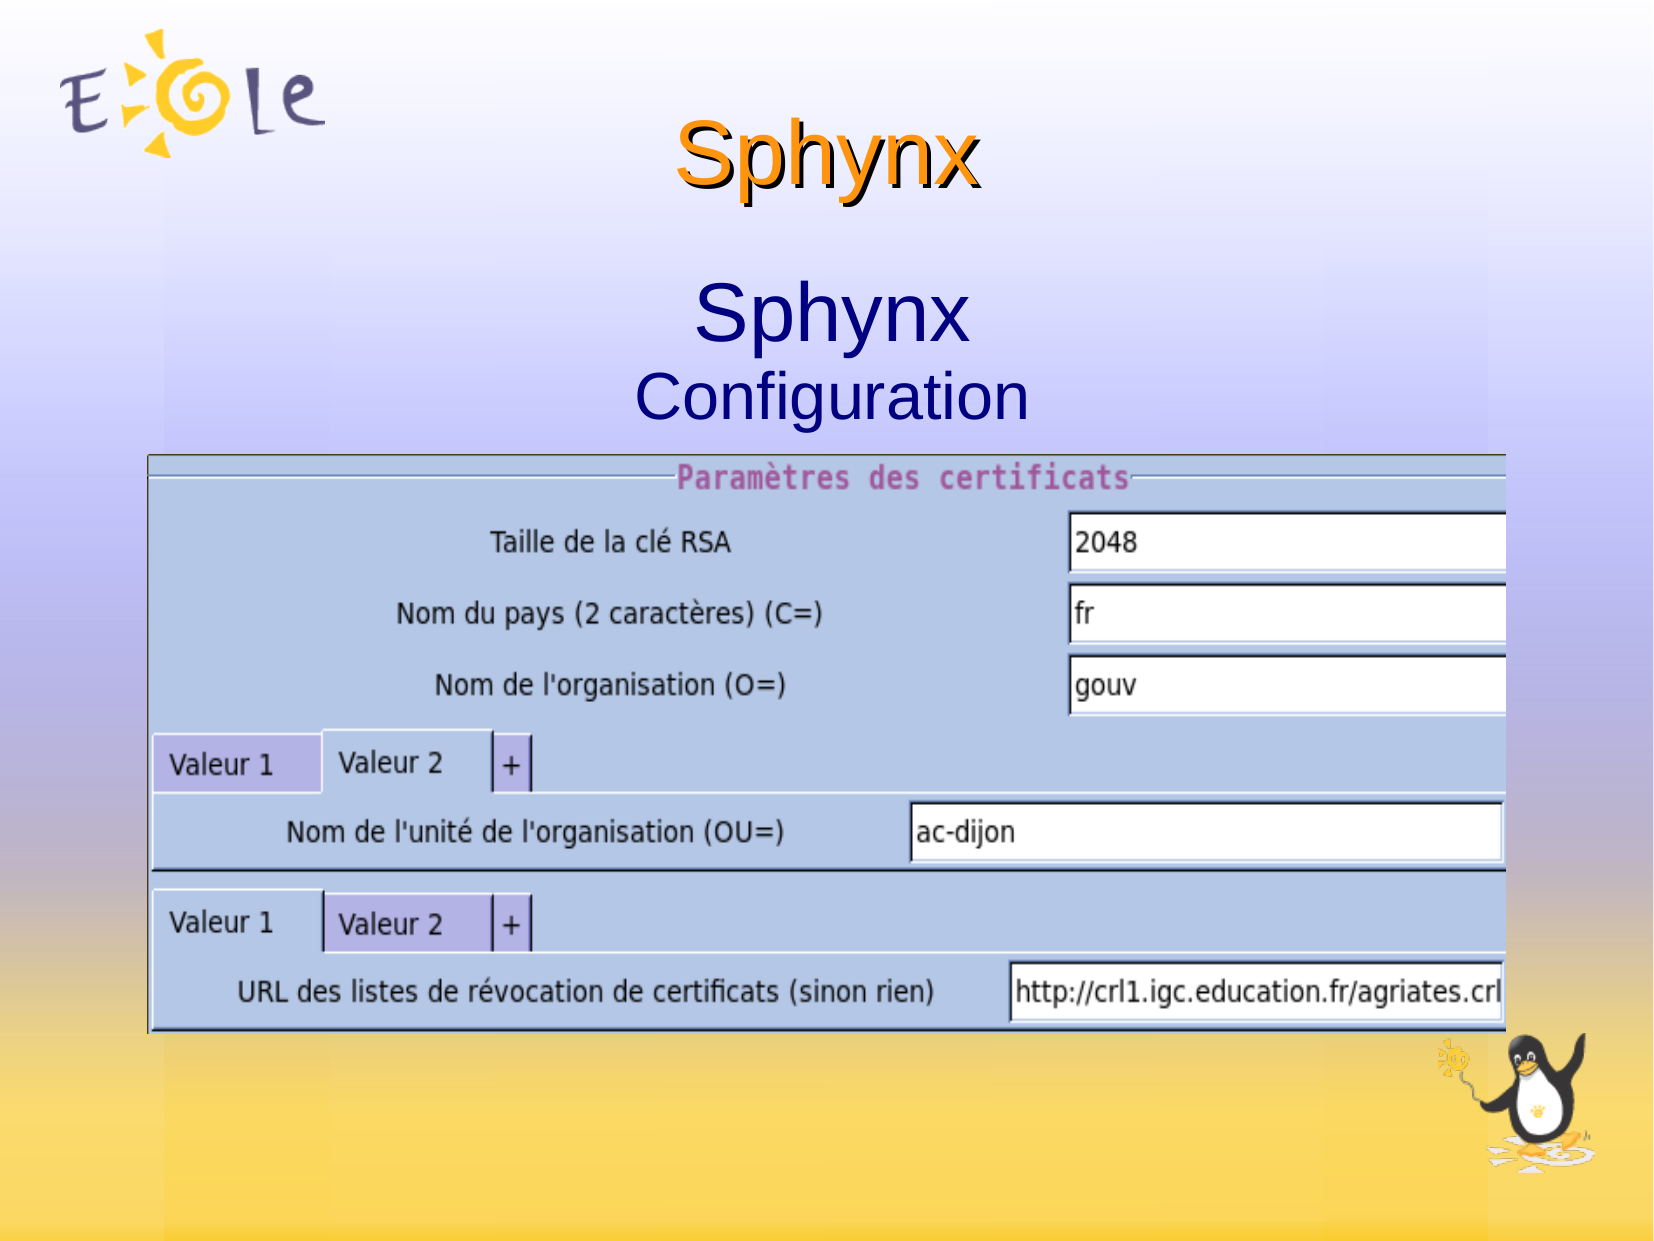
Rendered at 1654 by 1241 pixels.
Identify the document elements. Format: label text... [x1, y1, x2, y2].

picture [0, 0, 1654, 1241]
title Sphynx [82, 49, 1571, 257]
list Sphynx Configuration [88, 265, 1577, 453]
